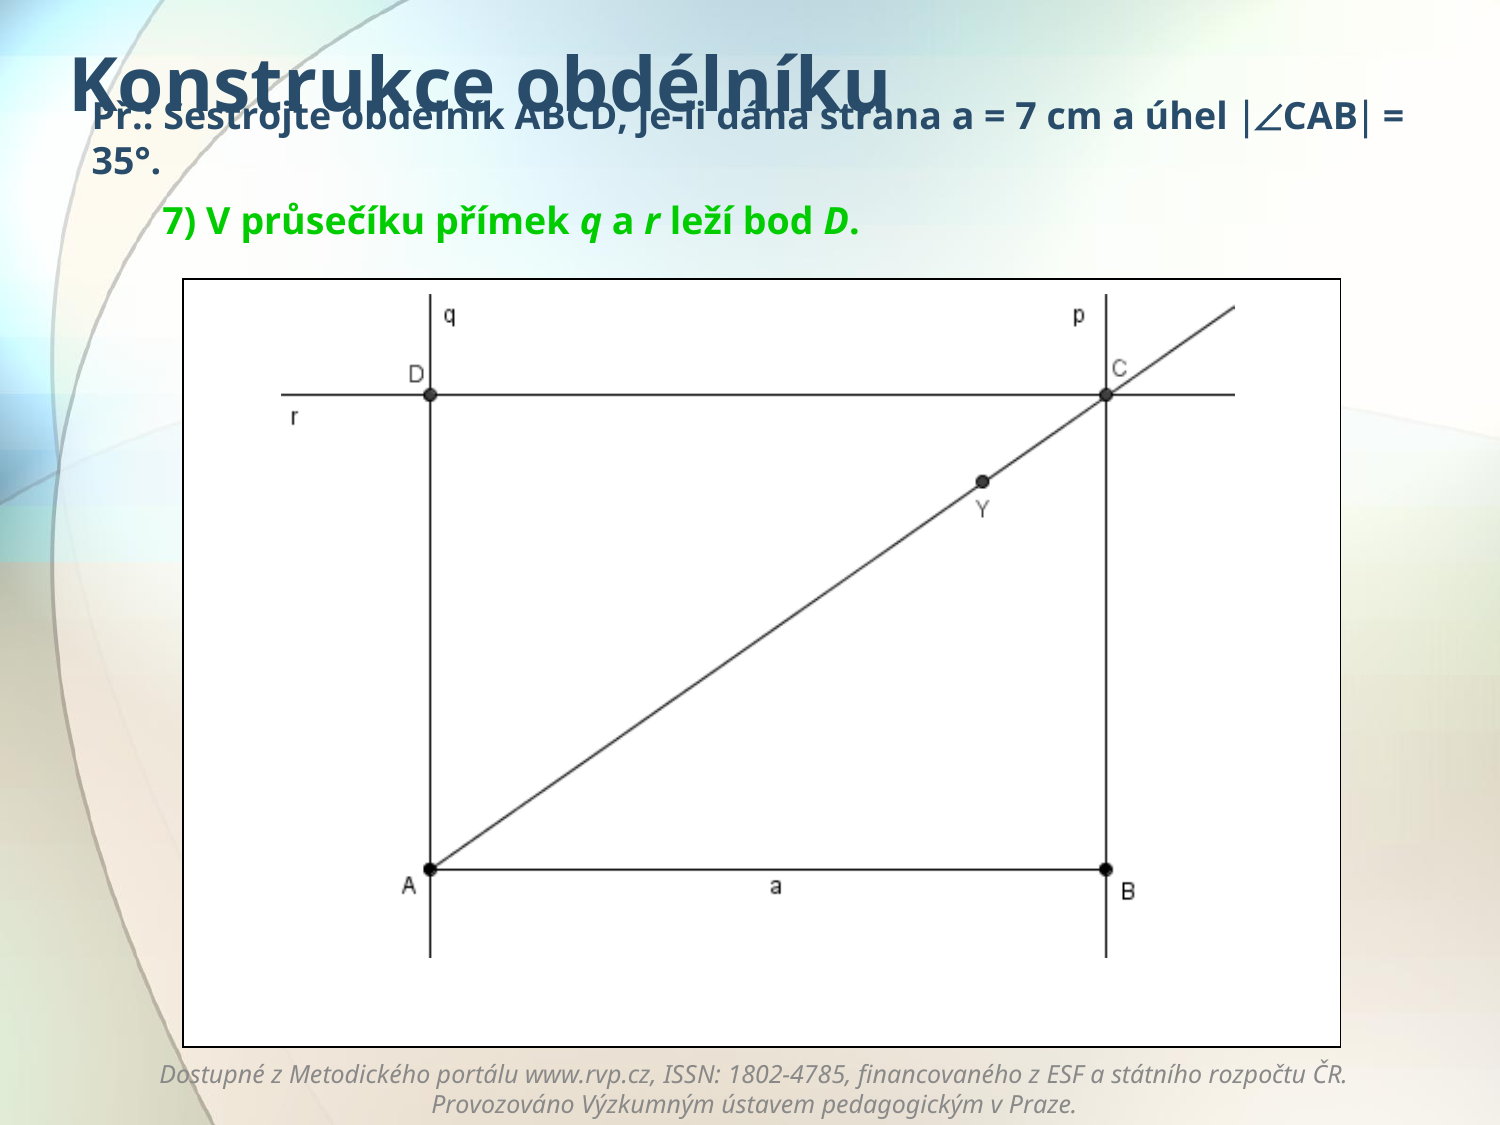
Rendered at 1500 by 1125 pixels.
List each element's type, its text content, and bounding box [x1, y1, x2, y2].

text_box Př.: Sestrojte obdélník ABCD, je-li dána strana a = 7 cm a úhel CAB = 35°. [76, 90, 1459, 185]
text_box [183, 278, 1341, 1047]
title Konstrukce obdélníku [53, 38, 1388, 142]
picture [0, 0, 1500, 1125]
text_box 7) V průsečíku přímek q a r leží bod D. [147, 172, 1459, 267]
